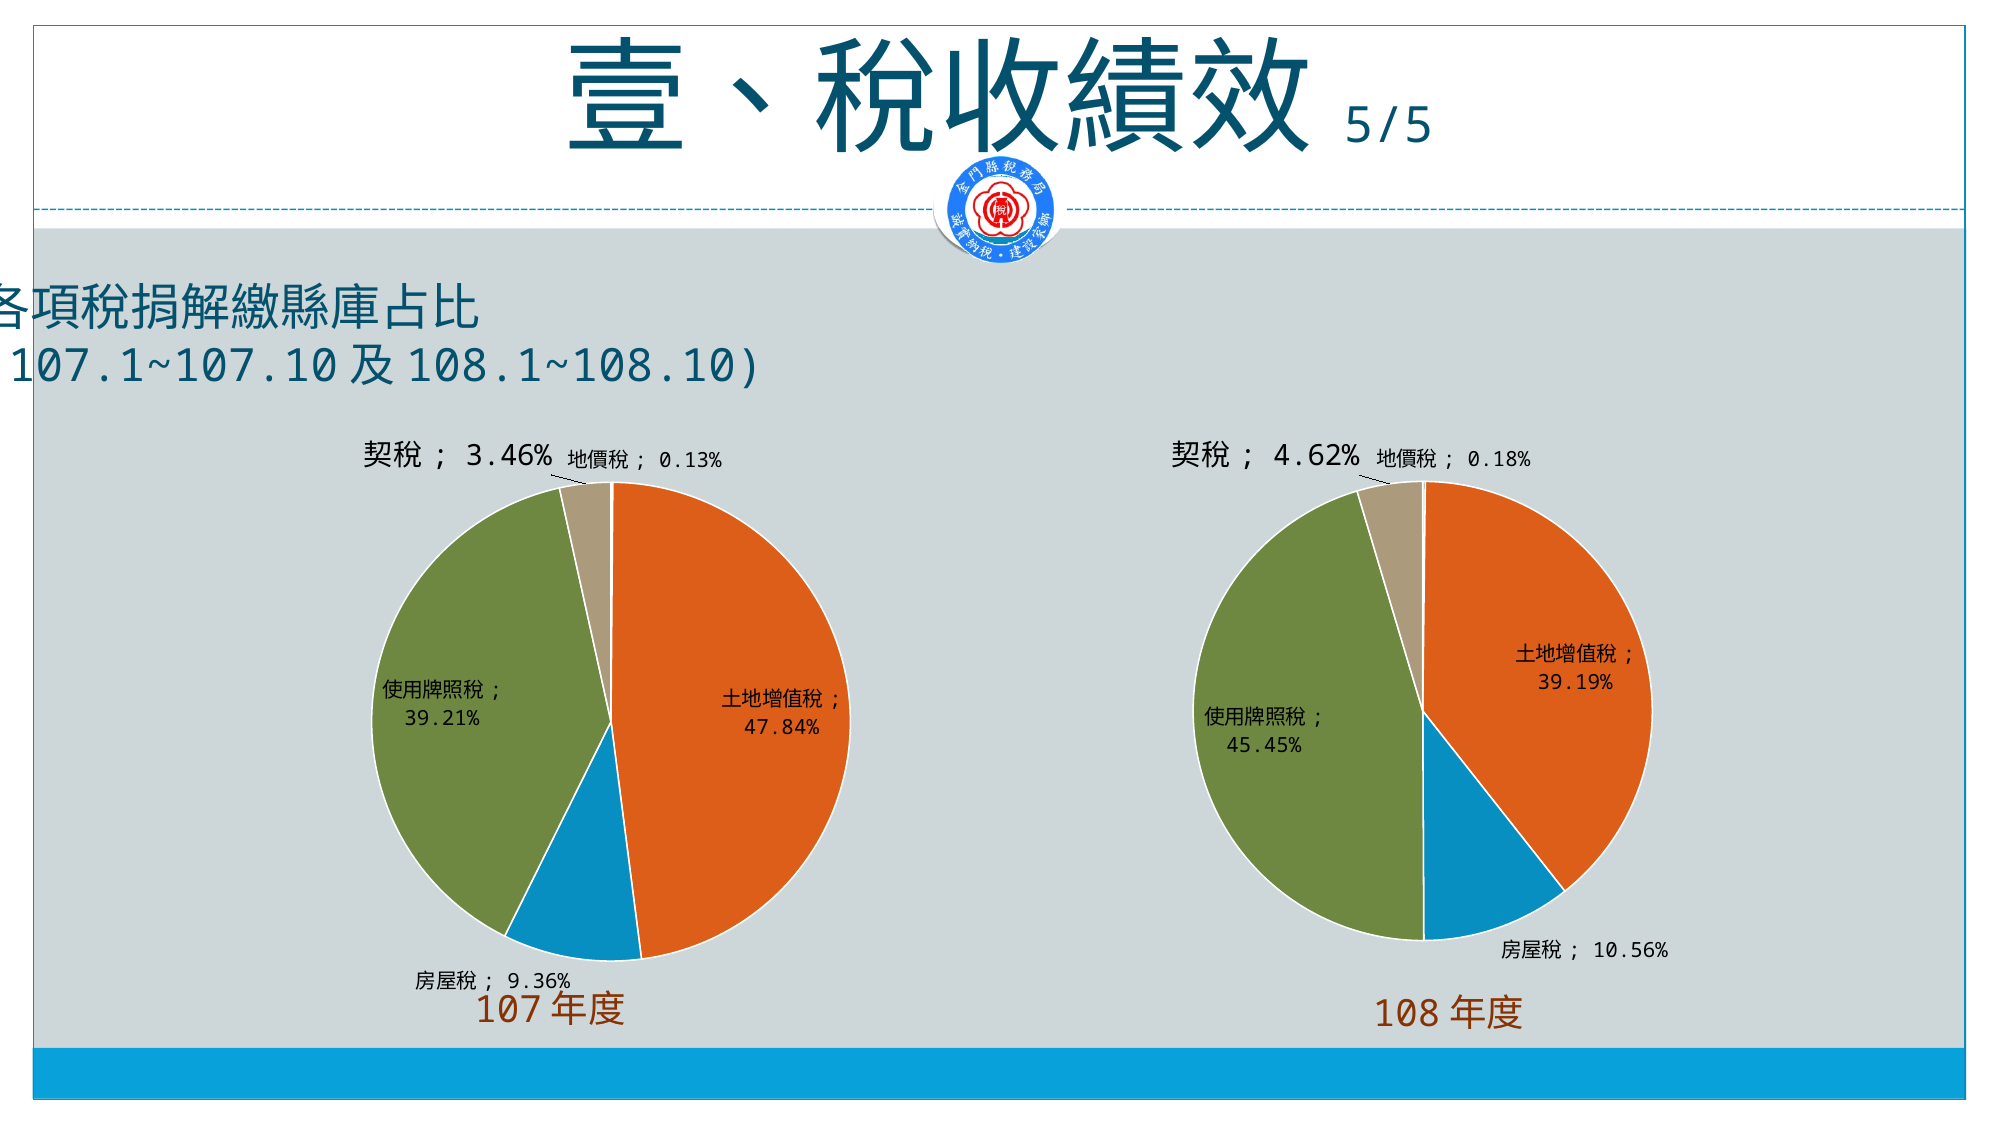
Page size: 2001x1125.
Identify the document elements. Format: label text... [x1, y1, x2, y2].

chart [998, 422, 1851, 982]
chart [174, 421, 973, 1008]
text_box 108年度 [1358, 981, 1540, 1042]
text_box 各項稅捐解繳縣庫占比 (107.1~107.10及108.1~108.10) [0, 267, 779, 398]
picture [947, 156, 1054, 263]
text_box 107年度 [459, 977, 641, 1038]
text_box 壹、稅收績效5/5 [0, 10, 2000, 176]
